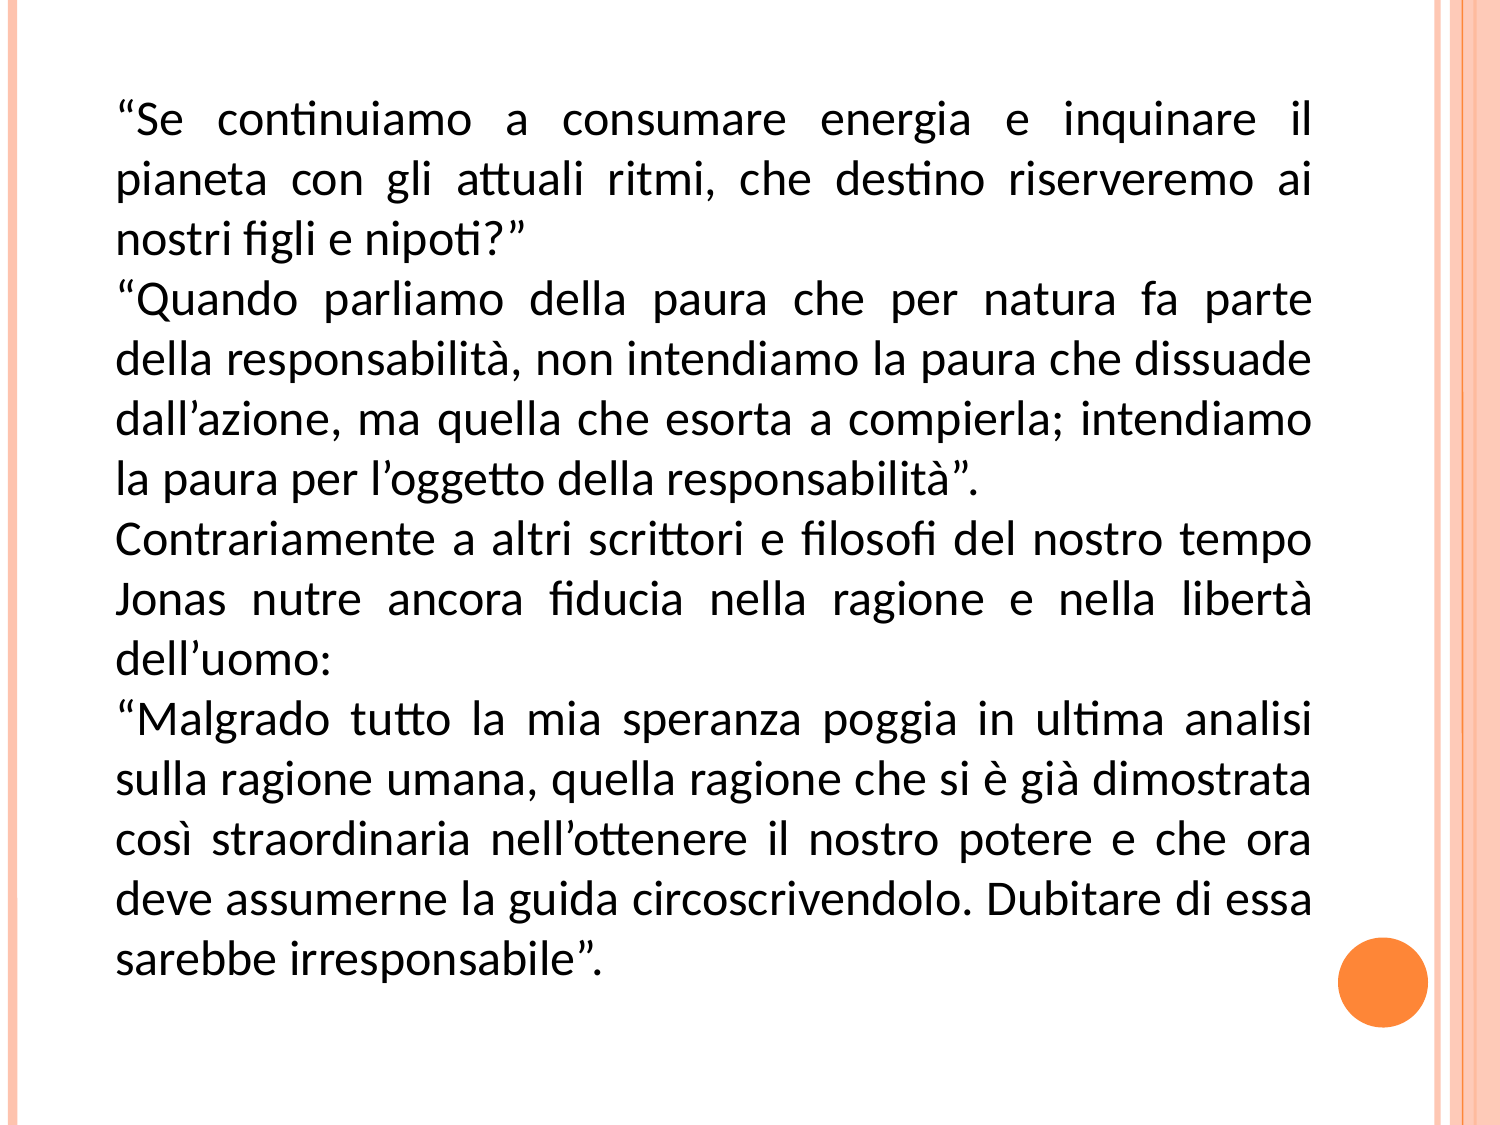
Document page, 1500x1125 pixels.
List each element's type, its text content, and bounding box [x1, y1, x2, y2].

text_box “Se continuiamo a consumare energia e inquinare il pianeta con gli attuali ritmi, che destino riserveremo ai nostri figli e nipoti?” “Quando parliamo della paura che per natura fa parte della responsabilità, non intendiamo la paura che dissuade dall’azione, ma quella che esorta a compierla; intendiamo la paura per l’oggetto della responsabilità”. Contrariamente a altri scrittori e filosofi del nostro tempo Jonas nutre ancora fiducia nella ragione e nella libertà dell’uomo: “Malgrado tutto la mia speranza poggia in ultima analisi sulla ragione umana, quella ragione che si è già dimostrata così straordinaria nell’ottenere il nostro potere e che ora deve assumerne la guida circoscrivendolo. Dubitare di essa sarebbe irresponsabile”. [100, 78, 1329, 1003]
